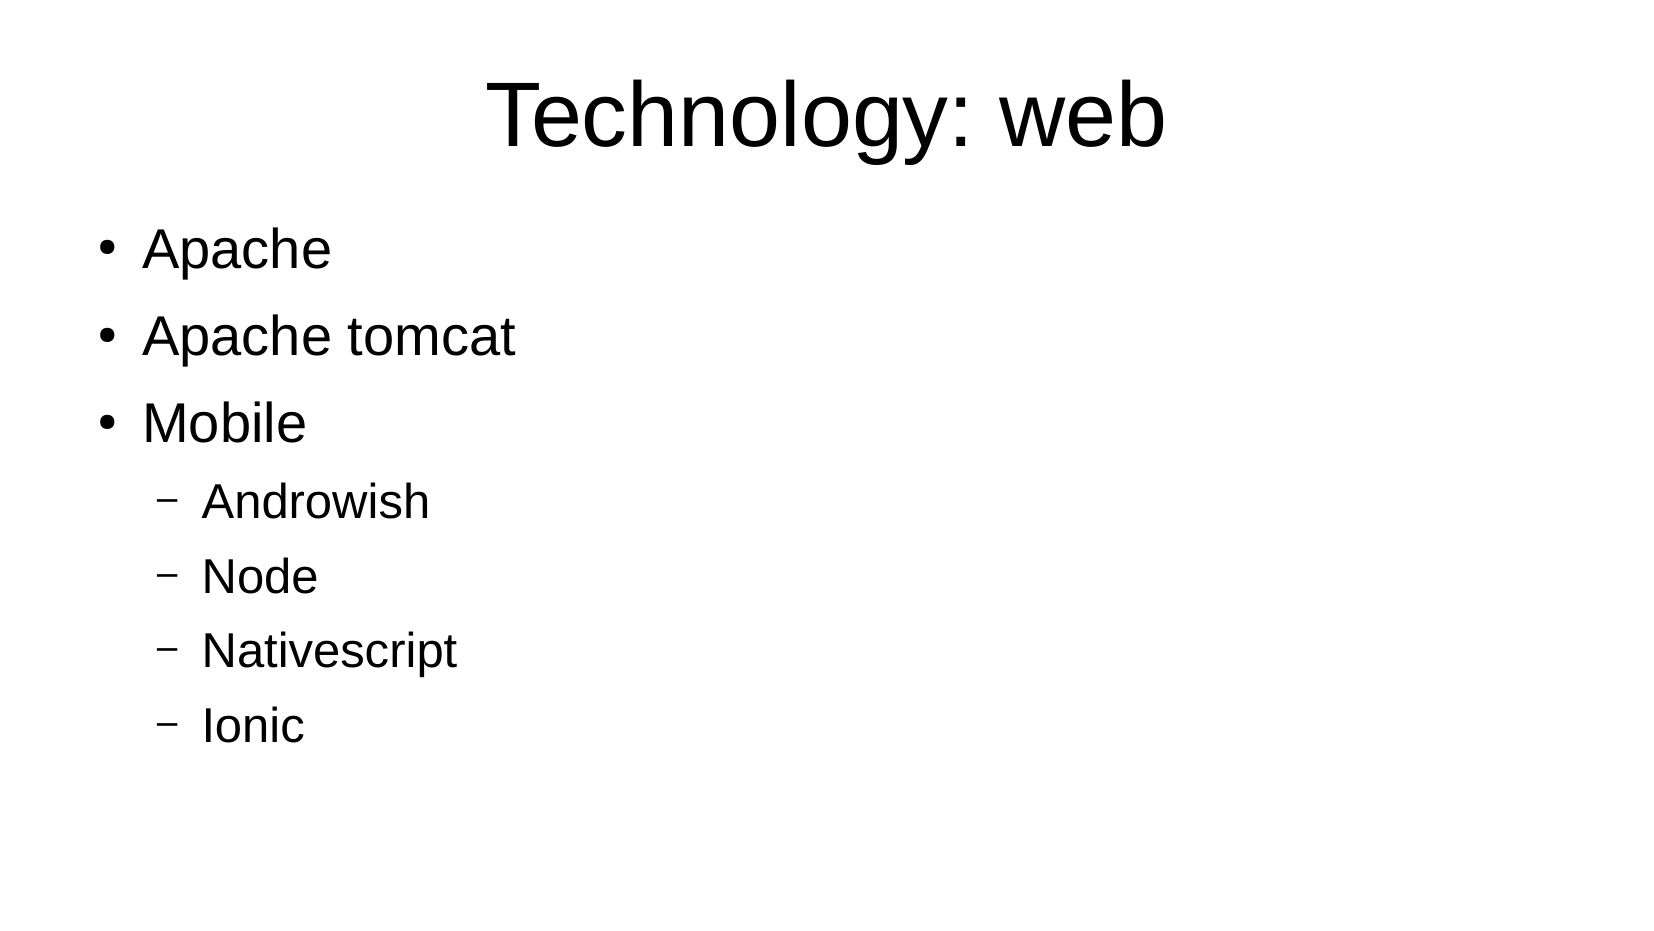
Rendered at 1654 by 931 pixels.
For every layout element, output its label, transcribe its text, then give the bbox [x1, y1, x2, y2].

list Apache Apache tomcat Mobile Androwish Node Nativescript Ionic [82, 217, 1571, 758]
title Technology: web [82, 37, 1571, 193]
